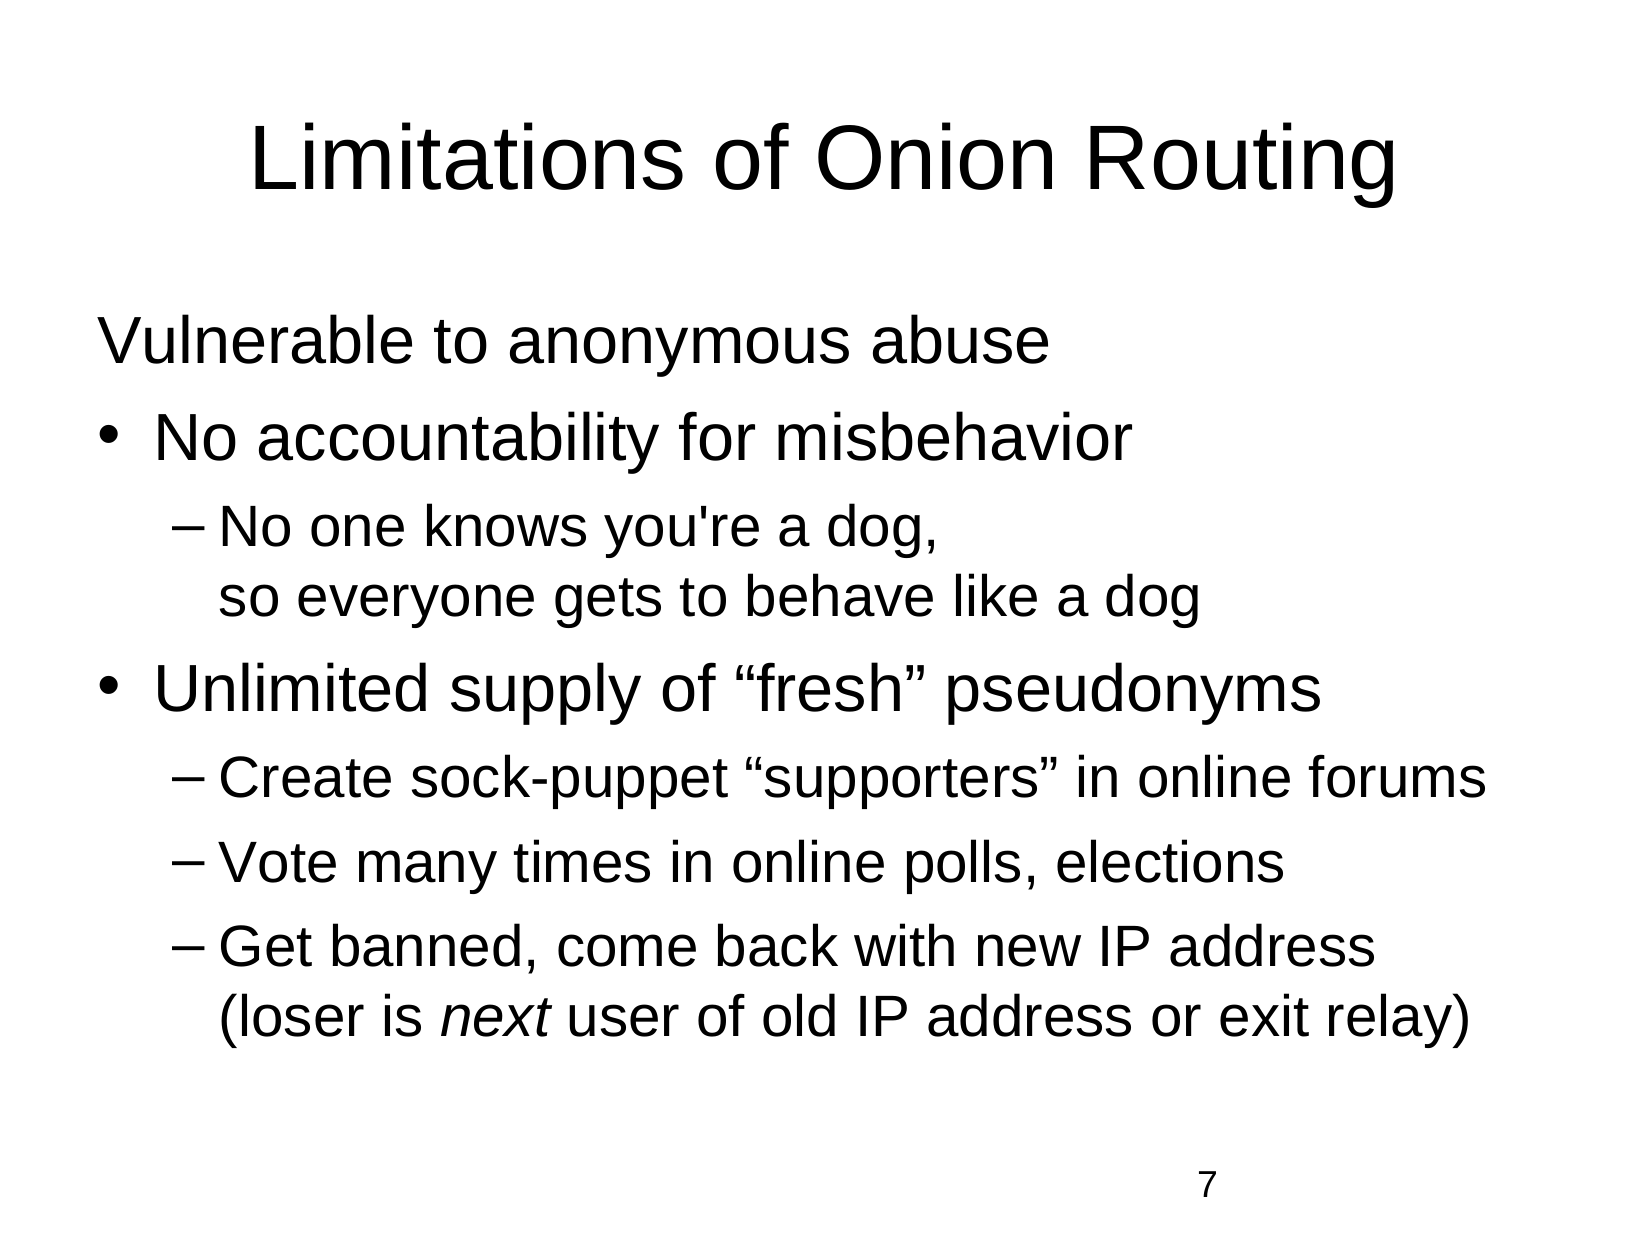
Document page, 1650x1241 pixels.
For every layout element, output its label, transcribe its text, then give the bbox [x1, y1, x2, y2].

list Vulnerable to anonymous abuse No accountability for misbehavior No one knows you're a dog, so everyone gets to behave like a dog Unlimited supply of “fresh” pseudonyms Create sock-puppet “supporters” in online forums Vote many times in online polls, elections Get banned, come back with new IP address (loser is next user of old IP address or exit relay) [82, 289, 1568, 1109]
title Limitations of Onion Routing [82, 49, 1568, 257]
